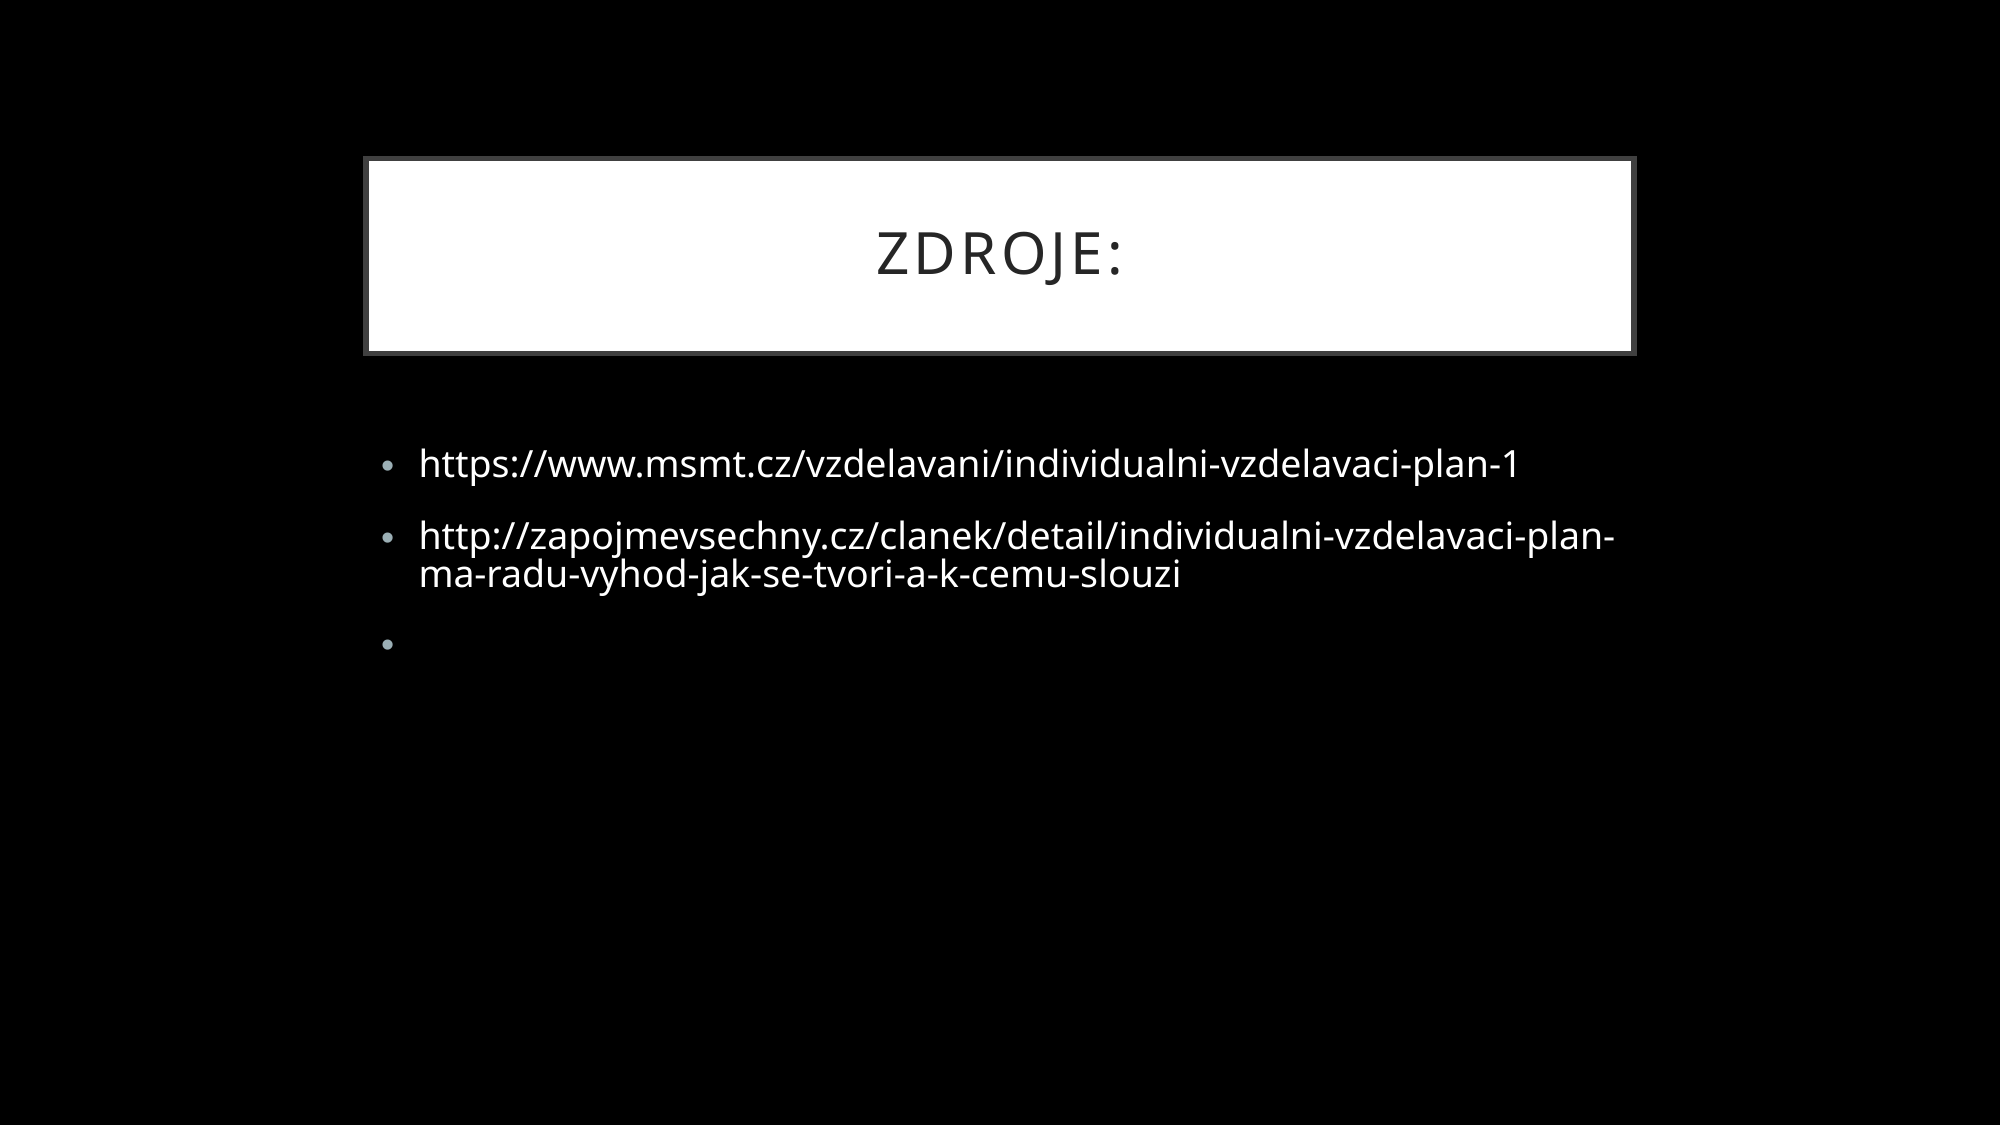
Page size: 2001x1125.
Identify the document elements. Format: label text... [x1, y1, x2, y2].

list https://www.msmt.cz/vzdelavani/individualni-vzdelavaci-plan-1 http://zapojmevsechny.cz/clanek/detail/individualni-vzdelavaci-plan-ma-radu-vyhod-jak-se-tvori-a-k-cemu-slouzi [366, 432, 1634, 942]
title Zdroje: [366, 158, 1634, 354]
